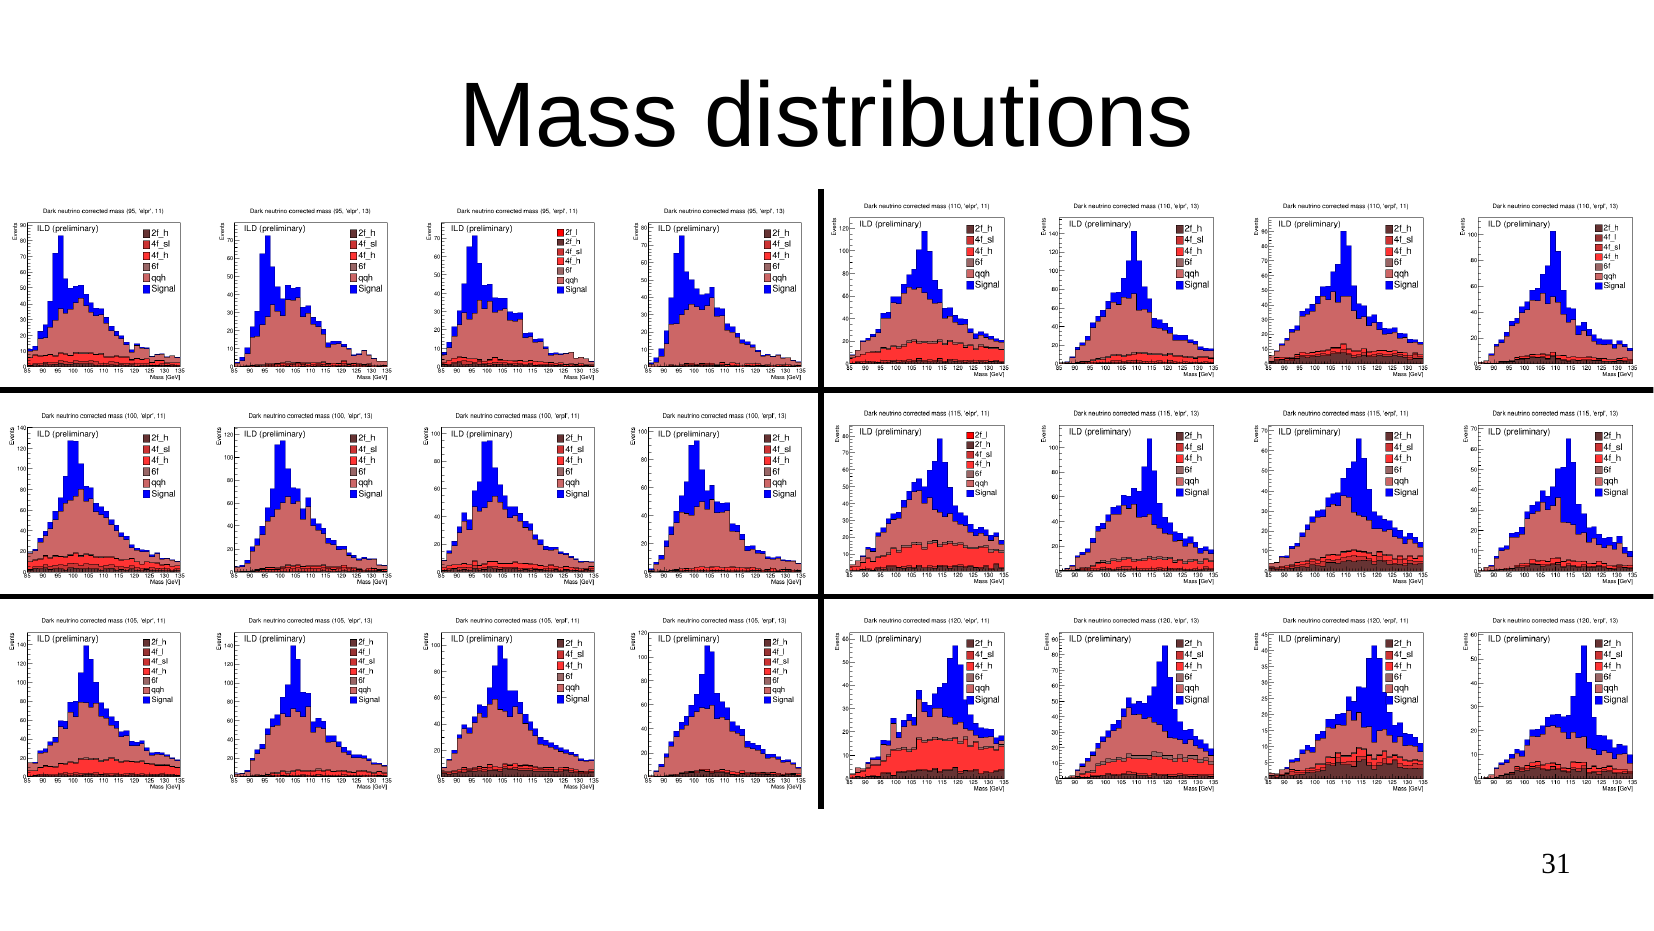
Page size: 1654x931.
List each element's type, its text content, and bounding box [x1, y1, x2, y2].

picture [0, 192, 818, 387]
picture [824, 192, 1654, 387]
picture [824, 393, 1654, 594]
picture [822, 599, 1654, 810]
picture [0, 393, 818, 594]
title Mass distributions [82, 37, 1571, 193]
picture [0, 599, 818, 798]
